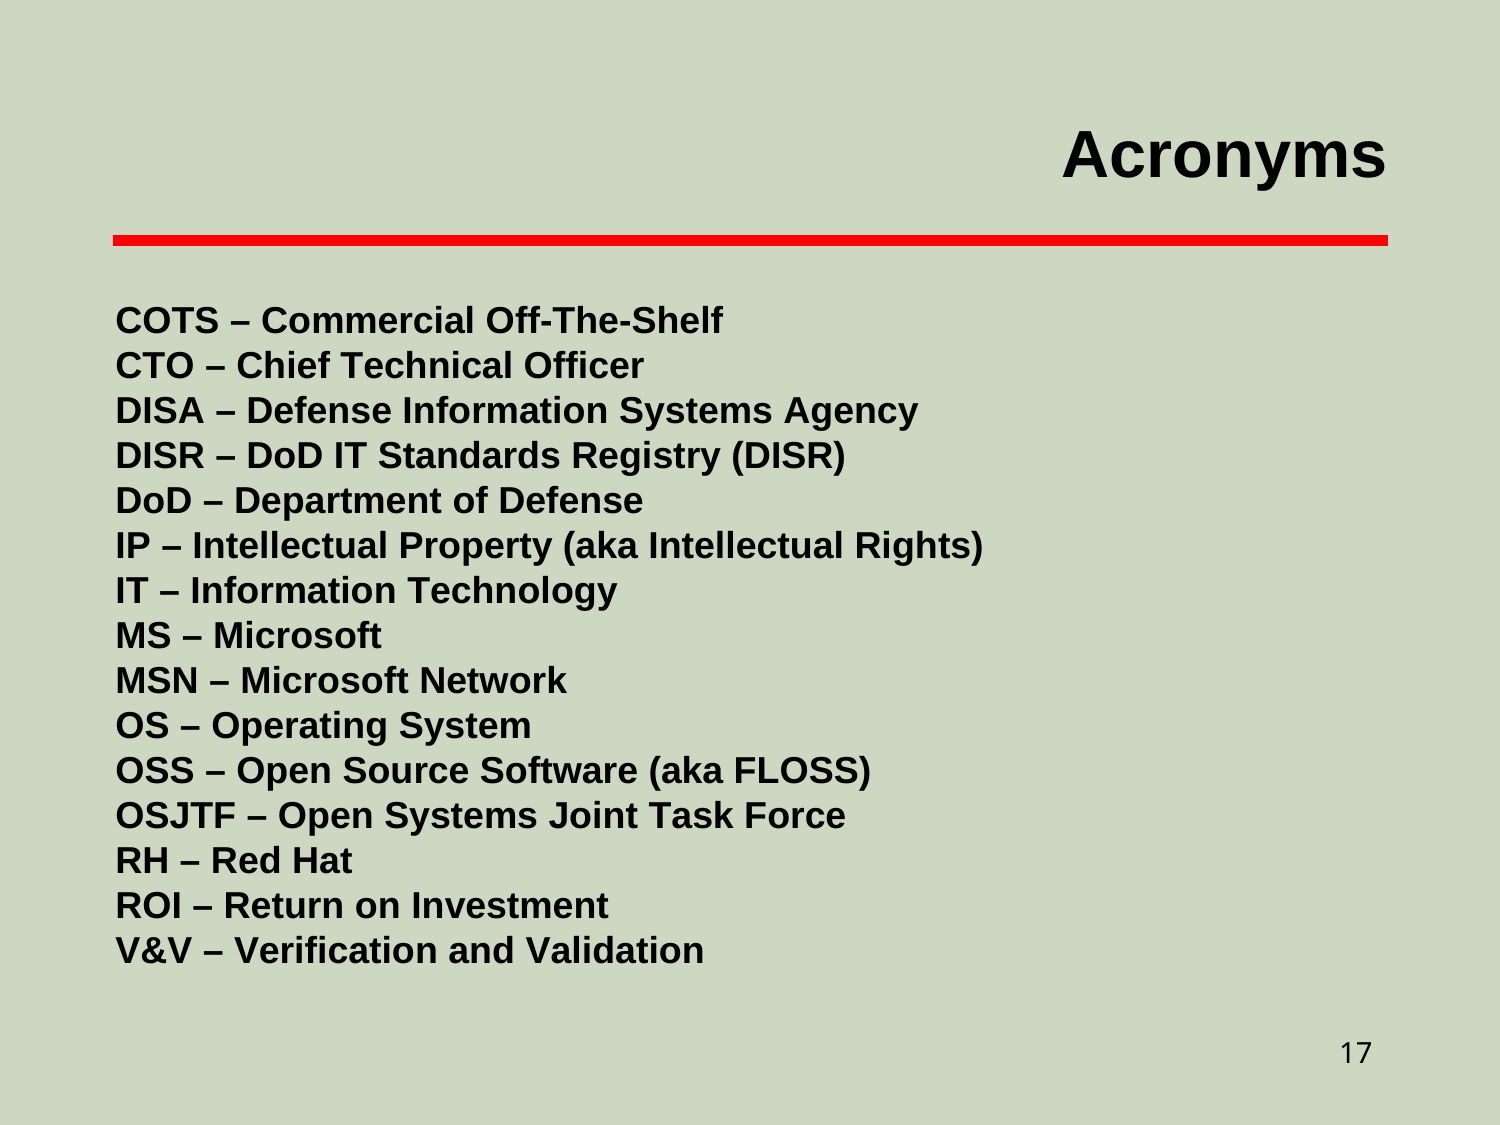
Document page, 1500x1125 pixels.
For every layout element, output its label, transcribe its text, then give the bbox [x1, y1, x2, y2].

title Acronyms [337, 85, 1388, 224]
list COTS – Commercial Off-The-Shelf CTO – Chief Technical Officer DISA – Defense Information Systems Agency DISR – DoD IT Standards Registry (DISR) DoD – Department of Defense IP – Intellectual Property (aka Intellectual Rights) IT – Information Technology MS – Microsoft MSN – Microsoft Network OS – Operating System OSS – Open Source Software (aka FLOSS) OSJTF – Open Systems Joint Task Force RH – Red Hat ROI – Return on Investment V&V – Verification and Validation [112, 299, 1388, 1111]
